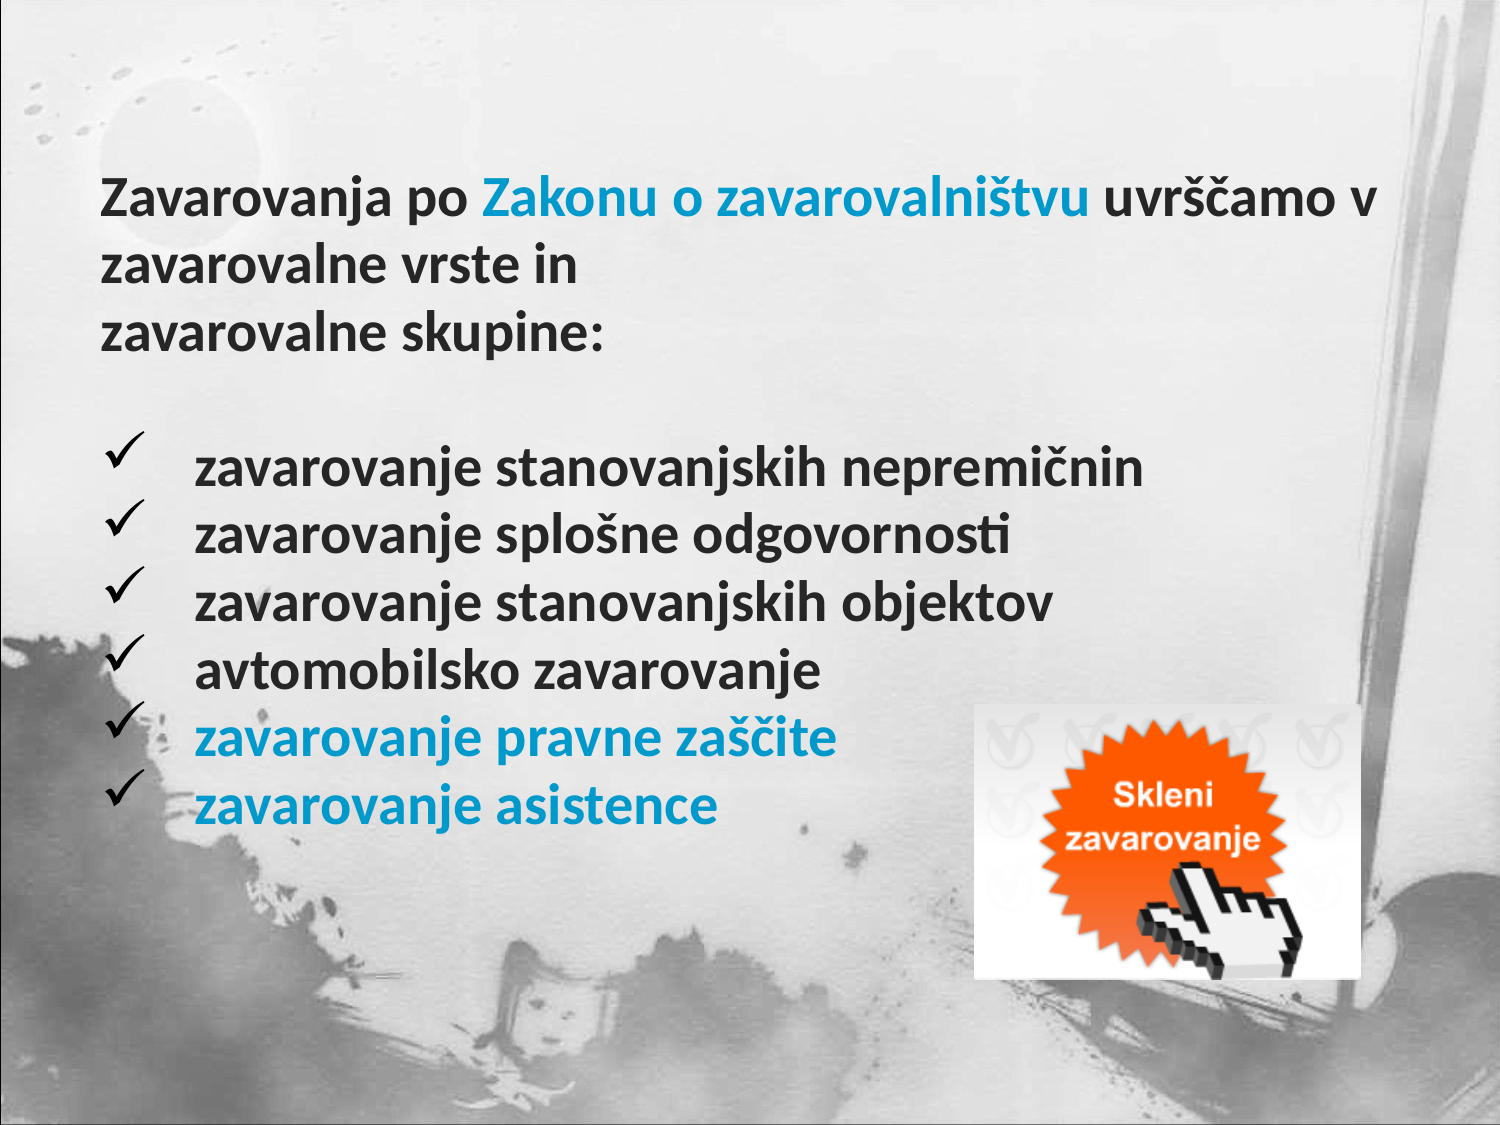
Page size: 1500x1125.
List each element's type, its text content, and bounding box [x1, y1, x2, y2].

list Zavarovanja po Zakonu o zavarovalništvu uvrščamo v zavarovalne vrste in zavarovalne skupine: zavarovanje stanovanjskih nepremičnin zavarovanje splošne odgovornosti zavarovanje stanovanjskih objektov avtomobilsko zavarovanje zavarovanje pravne zaščite zavarovanje asistence [75, 164, 1425, 1067]
picture [0, 0, 1500, 1125]
